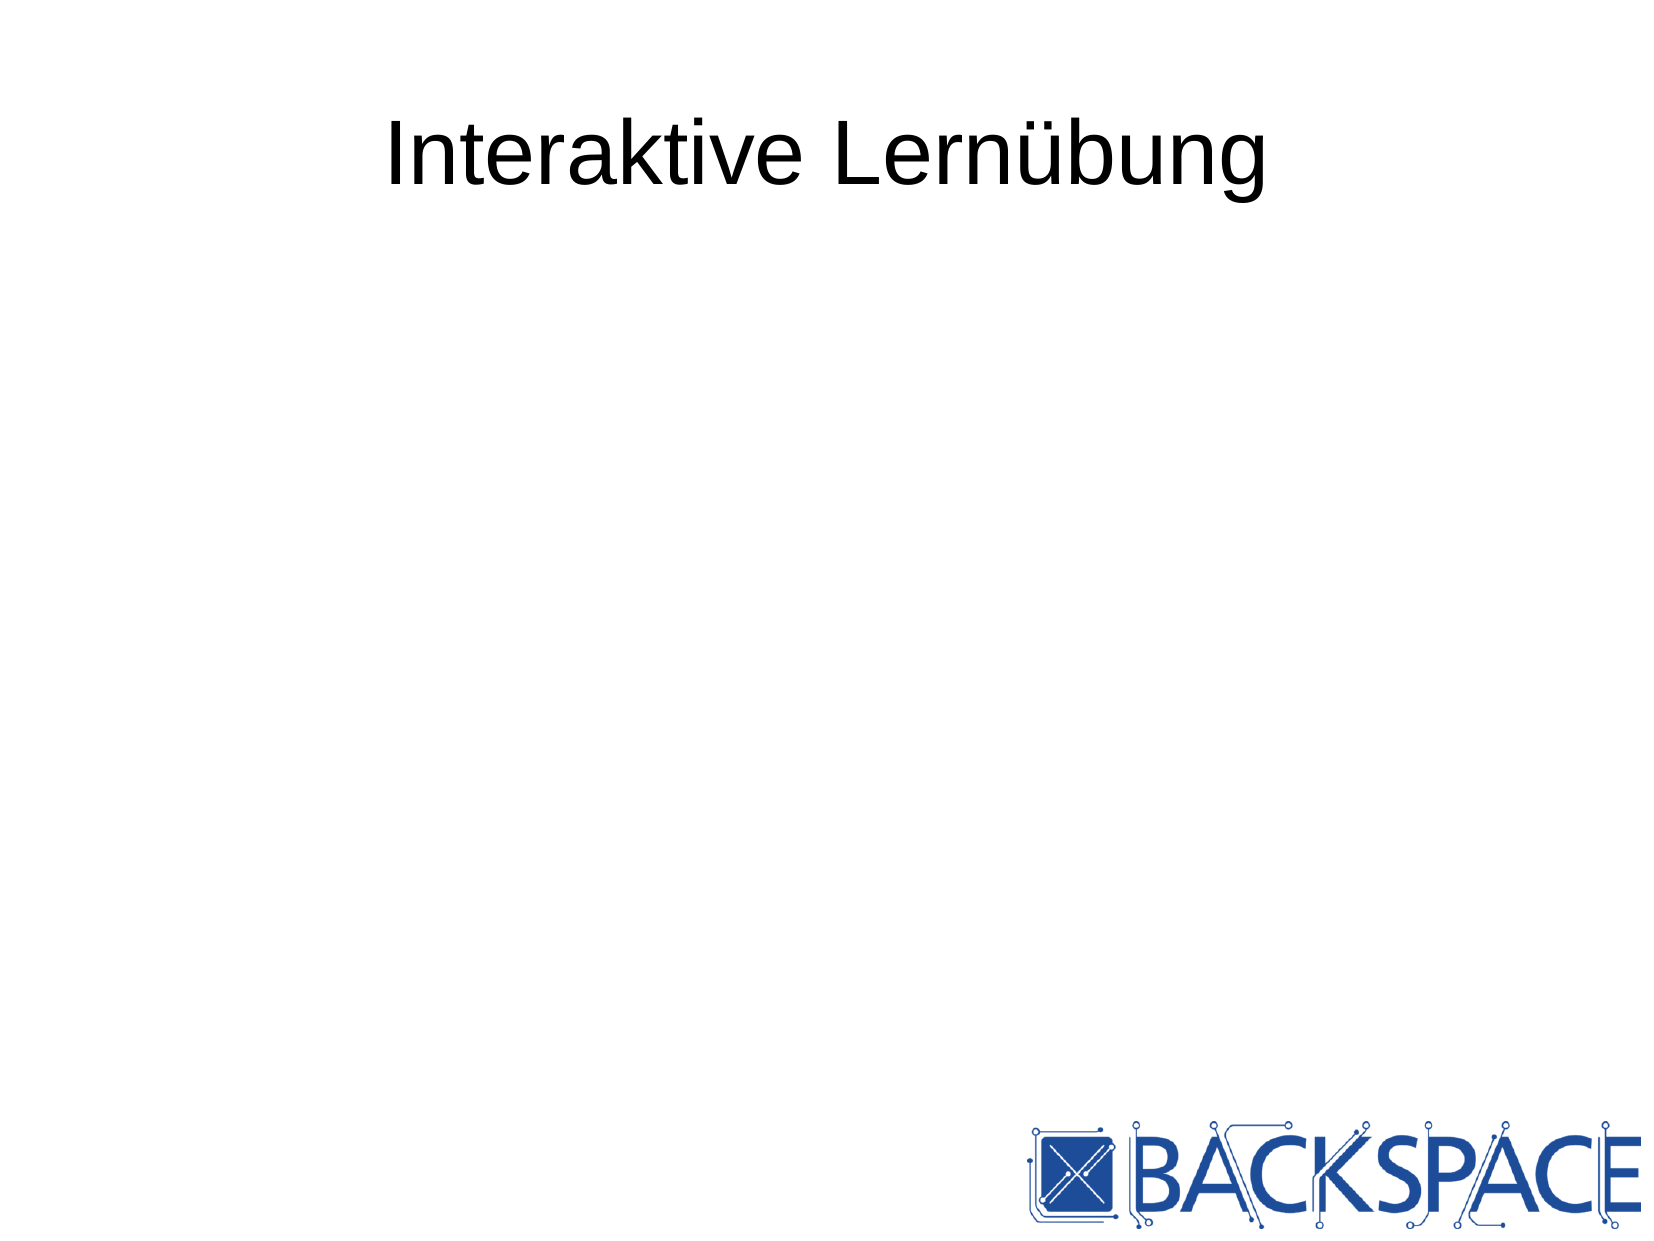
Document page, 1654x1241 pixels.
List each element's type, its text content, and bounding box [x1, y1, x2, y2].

title Interaktive Lernübung [82, 49, 1571, 257]
picture [1027, 1121, 1641, 1229]
